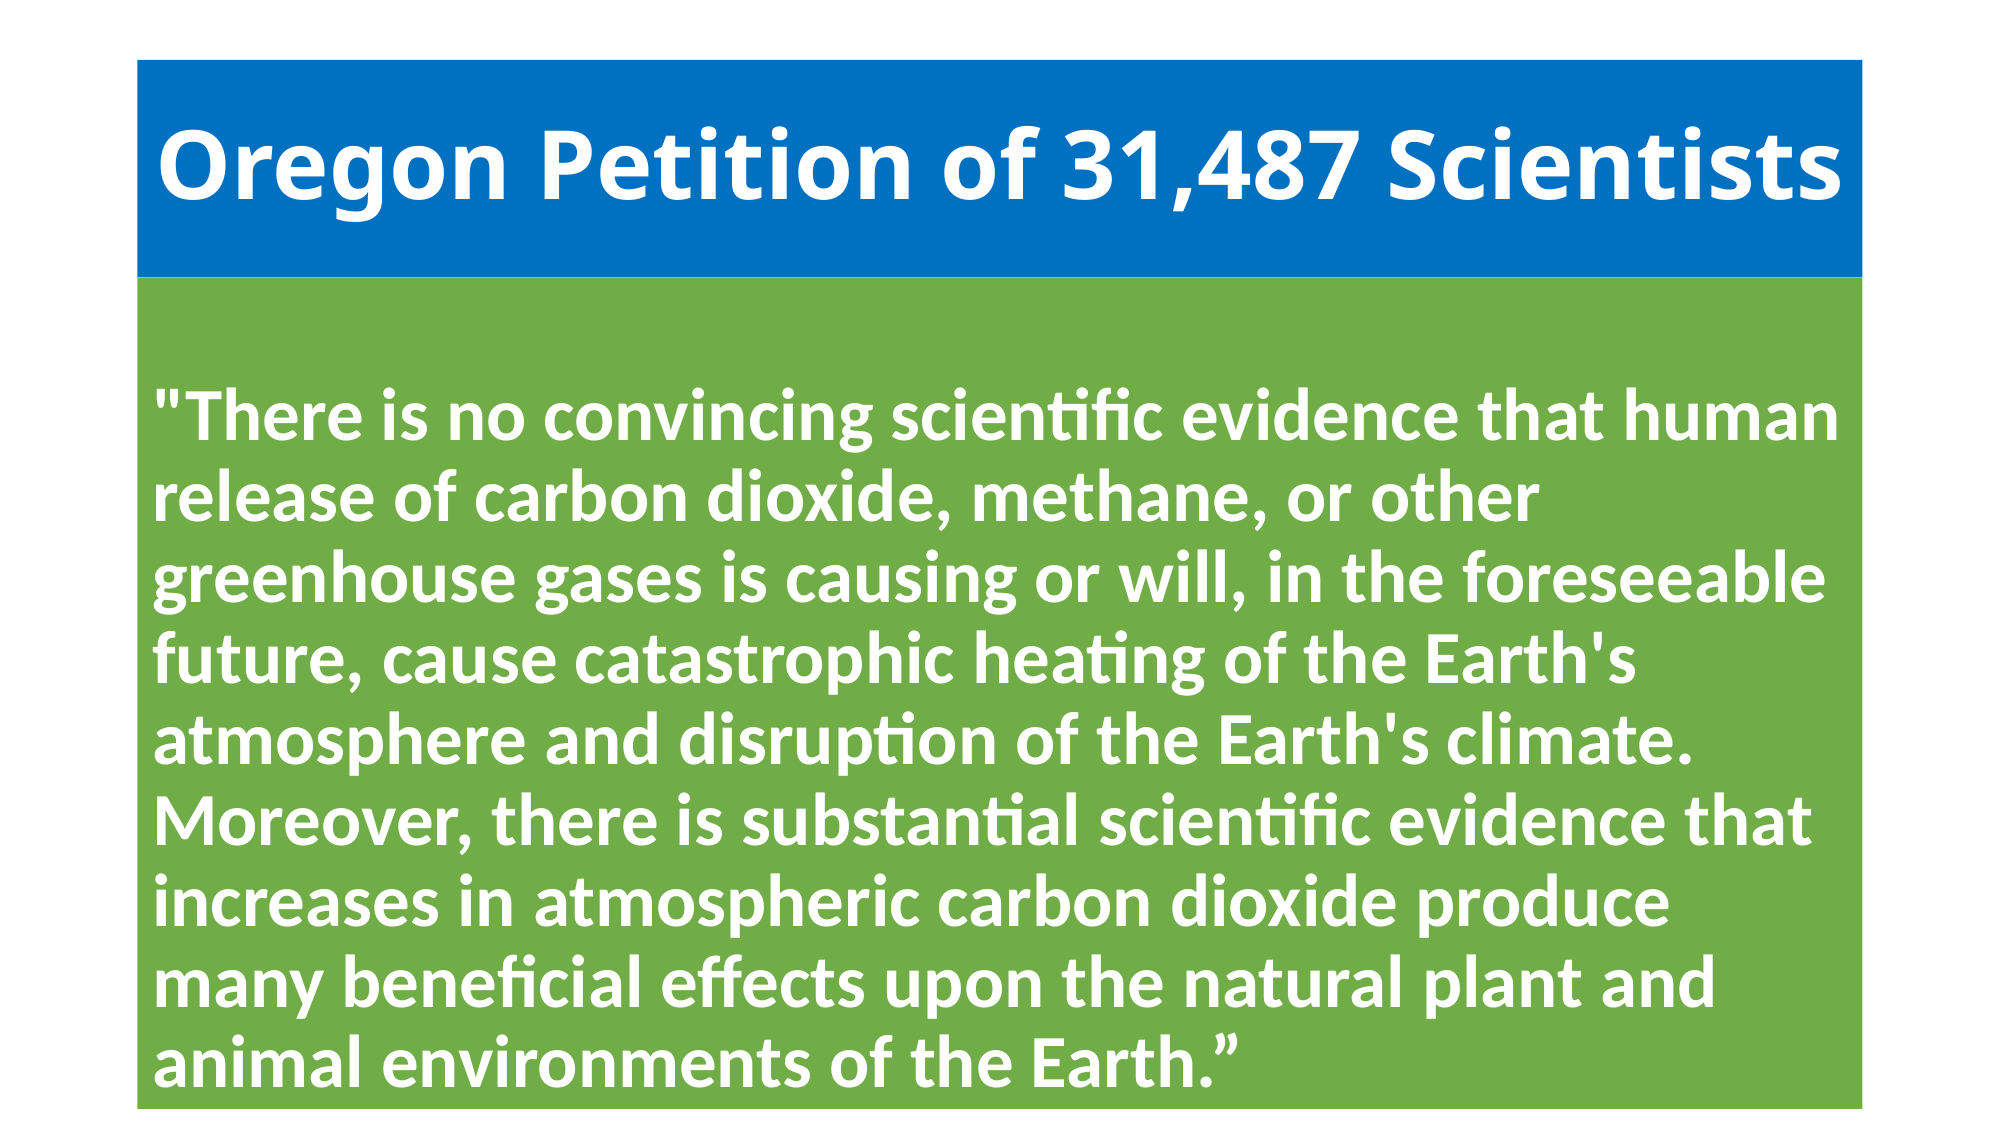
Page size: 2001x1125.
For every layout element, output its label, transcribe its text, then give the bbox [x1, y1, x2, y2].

text_box "There is no convincing scientific evidence that human release of carbon dioxide, methane, or other greenhouse gases is causing or will, in the foreseeable future, cause catastrophic heating of the Earth's atmosphere and disruption of the Earth's climate. Moreover, there is substantial scientific evidence that increases in atmospheric carbon dioxide produce many beneficial effects upon the natural plant and animal environments of the Earth.” [137, 277, 1863, 1109]
text_box Oregon Petition of 31,487 Scientists [137, 59, 1863, 277]
